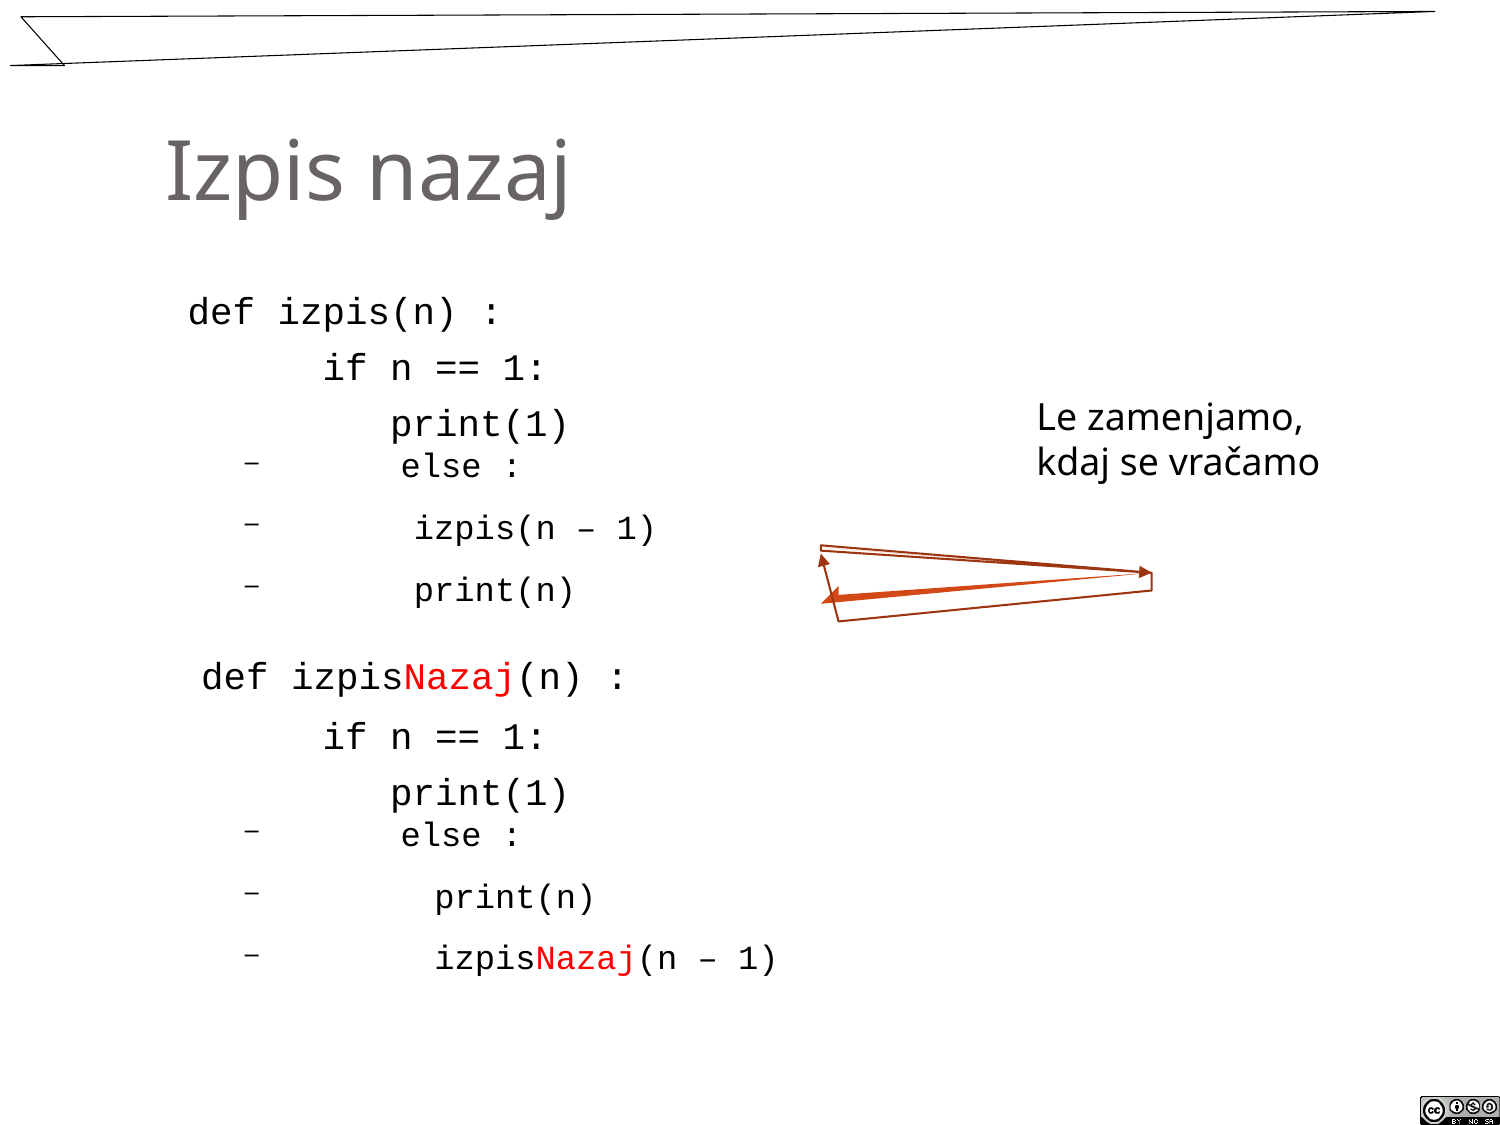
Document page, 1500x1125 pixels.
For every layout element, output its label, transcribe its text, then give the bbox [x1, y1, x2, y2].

title Izpis nazaj [150, 45, 1425, 233]
text_box [820, 547, 1152, 604]
list def izpis(n) : if n == 1: print(1) else : izpis(n – 1) print(n) def izpisNazaj(n) : if n == 1: print(1) else : print(n) izpisNazaj(n – 1) [150, 237, 1425, 988]
text_box Le zamenjamo, kdaj se vračamo [1021, 385, 1377, 491]
picture [1420, 1096, 1500, 1125]
